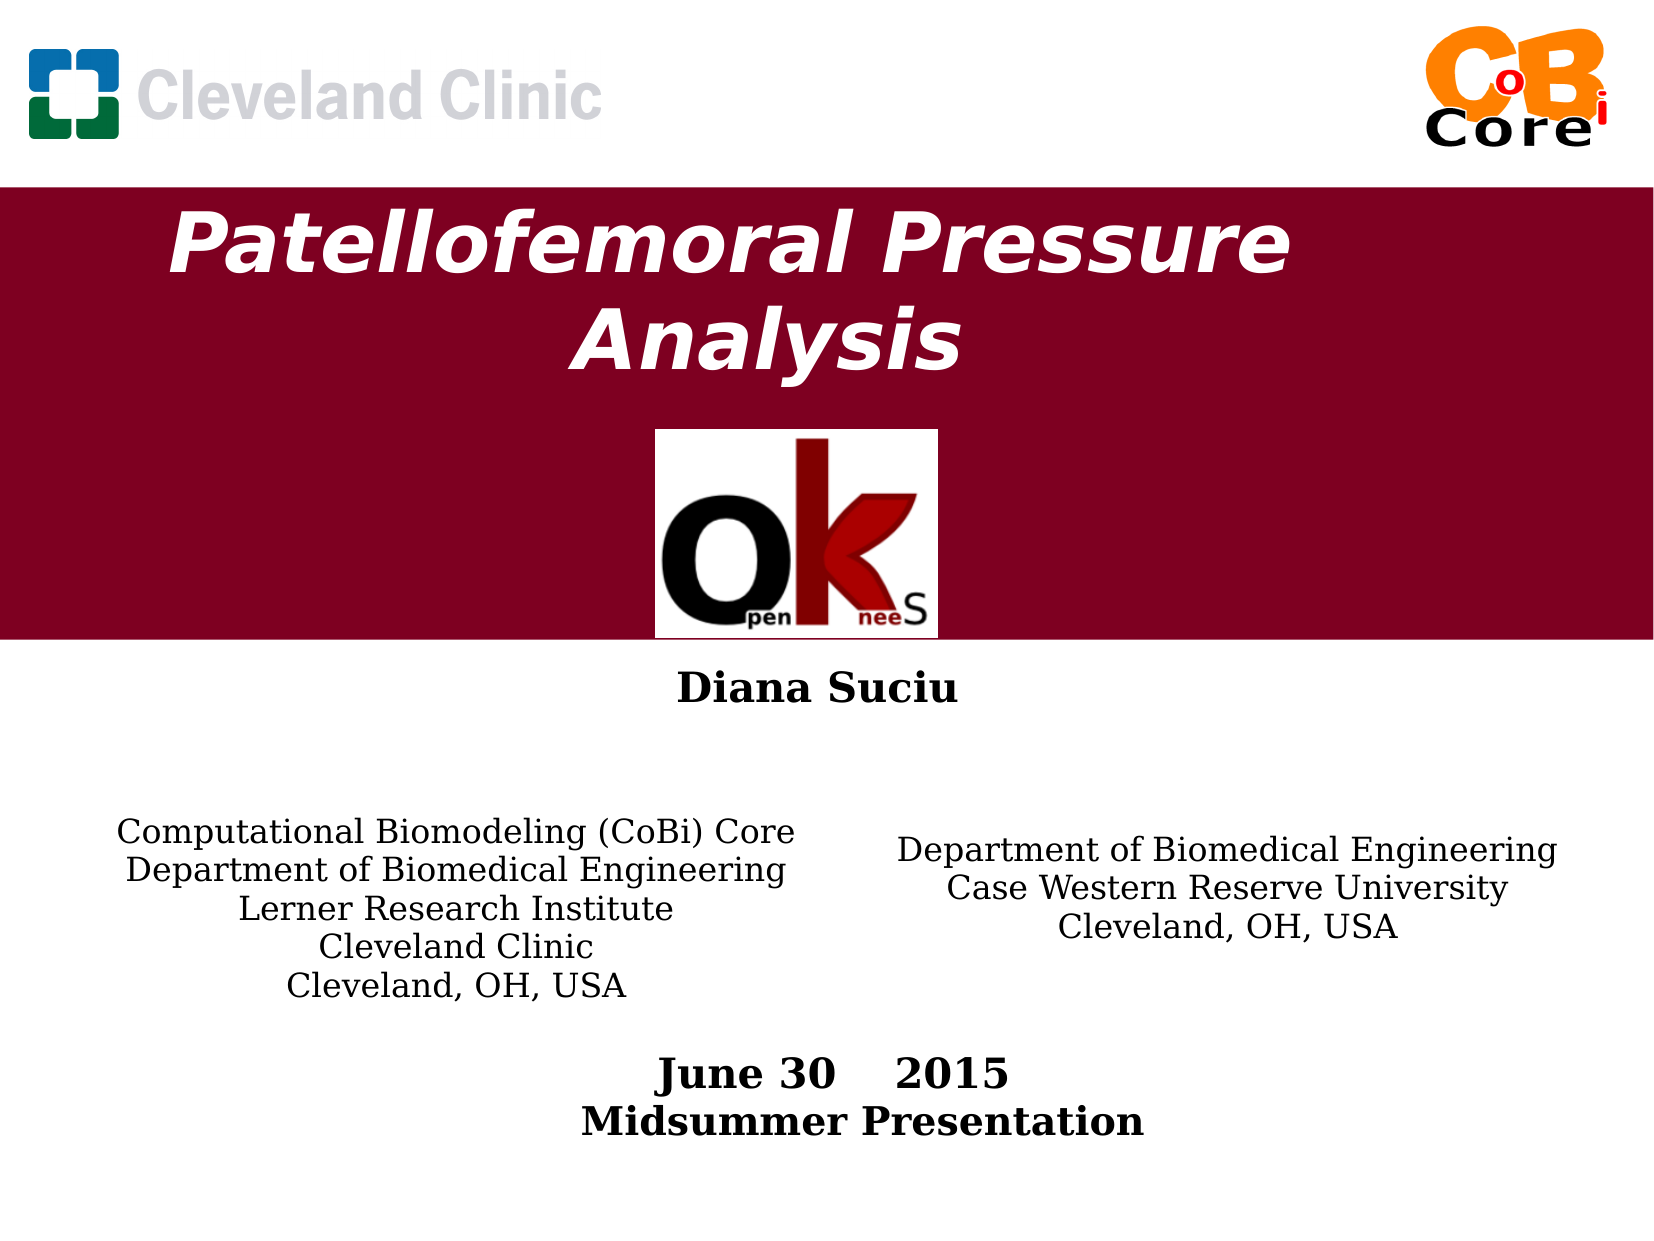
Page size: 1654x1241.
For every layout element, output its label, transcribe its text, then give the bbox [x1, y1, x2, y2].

text_box June 30 2015 Midsummer Presentation [29, 1042, 1605, 1206]
picture [655, 429, 938, 638]
text_box Patellofemoral Pressure Analysis [153, 187, 1463, 494]
text_box [0, 187, 1654, 640]
text_box Computational Biomodeling (CoBi) Core Department of Biomedical Engineering Lerner Research Institute Cleveland Clinic Cleveland, OH, USA [101, 805, 863, 1013]
text_box Diana Suciu [67, 655, 1550, 764]
picture [1422, 24, 1611, 151]
picture [29, 49, 601, 139]
text_box Department of Biomedical Engineering Case Western Reserve University Cleveland, OH, USA [881, 784, 1643, 990]
